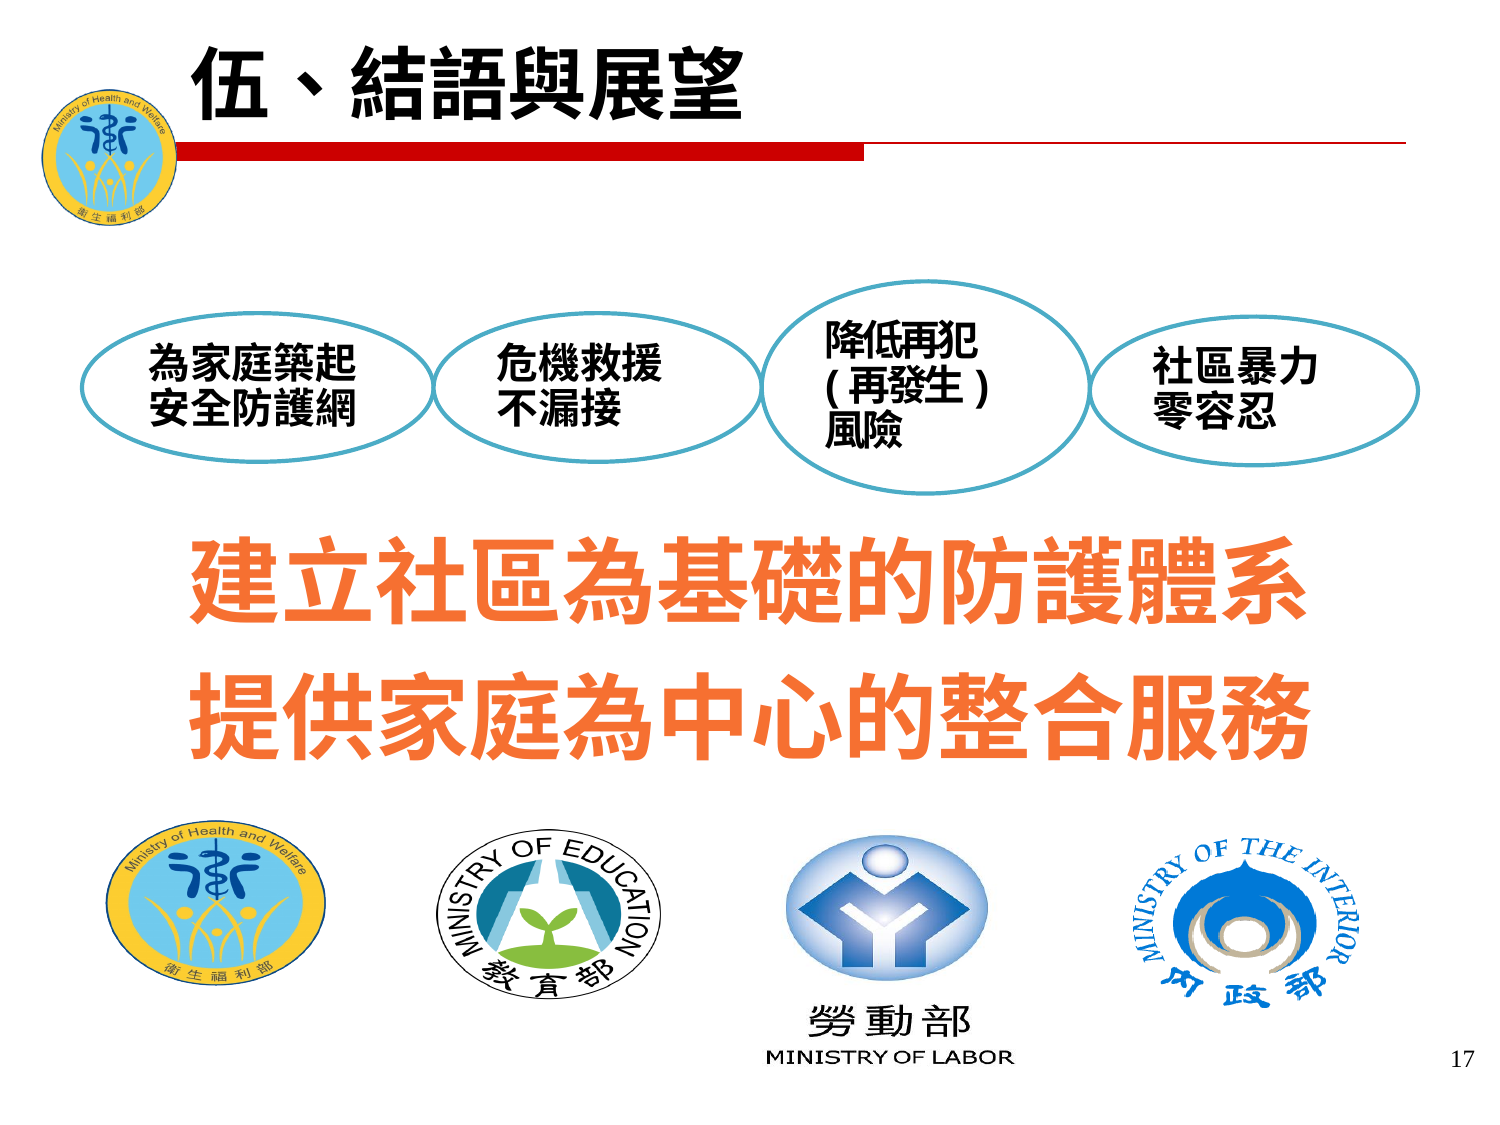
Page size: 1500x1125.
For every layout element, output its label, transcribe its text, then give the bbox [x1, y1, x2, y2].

picture [436, 829, 661, 1001]
text_box 為家庭築起安全防護網 [81, 313, 434, 462]
picture [105, 820, 326, 986]
text_box 17 [1435, 1034, 1500, 1114]
text_box 危機救援不漏接 [433, 313, 762, 462]
picture [1133, 838, 1359, 1008]
text_box 降低再犯(再發生)風險 [761, 281, 1090, 494]
text_box 社區暴力零容忍 [1089, 316, 1418, 466]
picture [755, 829, 1027, 1071]
title 伍、結語與展望 [175, 0, 1453, 138]
text_box 建立社區為基礎的防護體系 提供家庭為中心的整合服務 [0, 515, 1500, 797]
